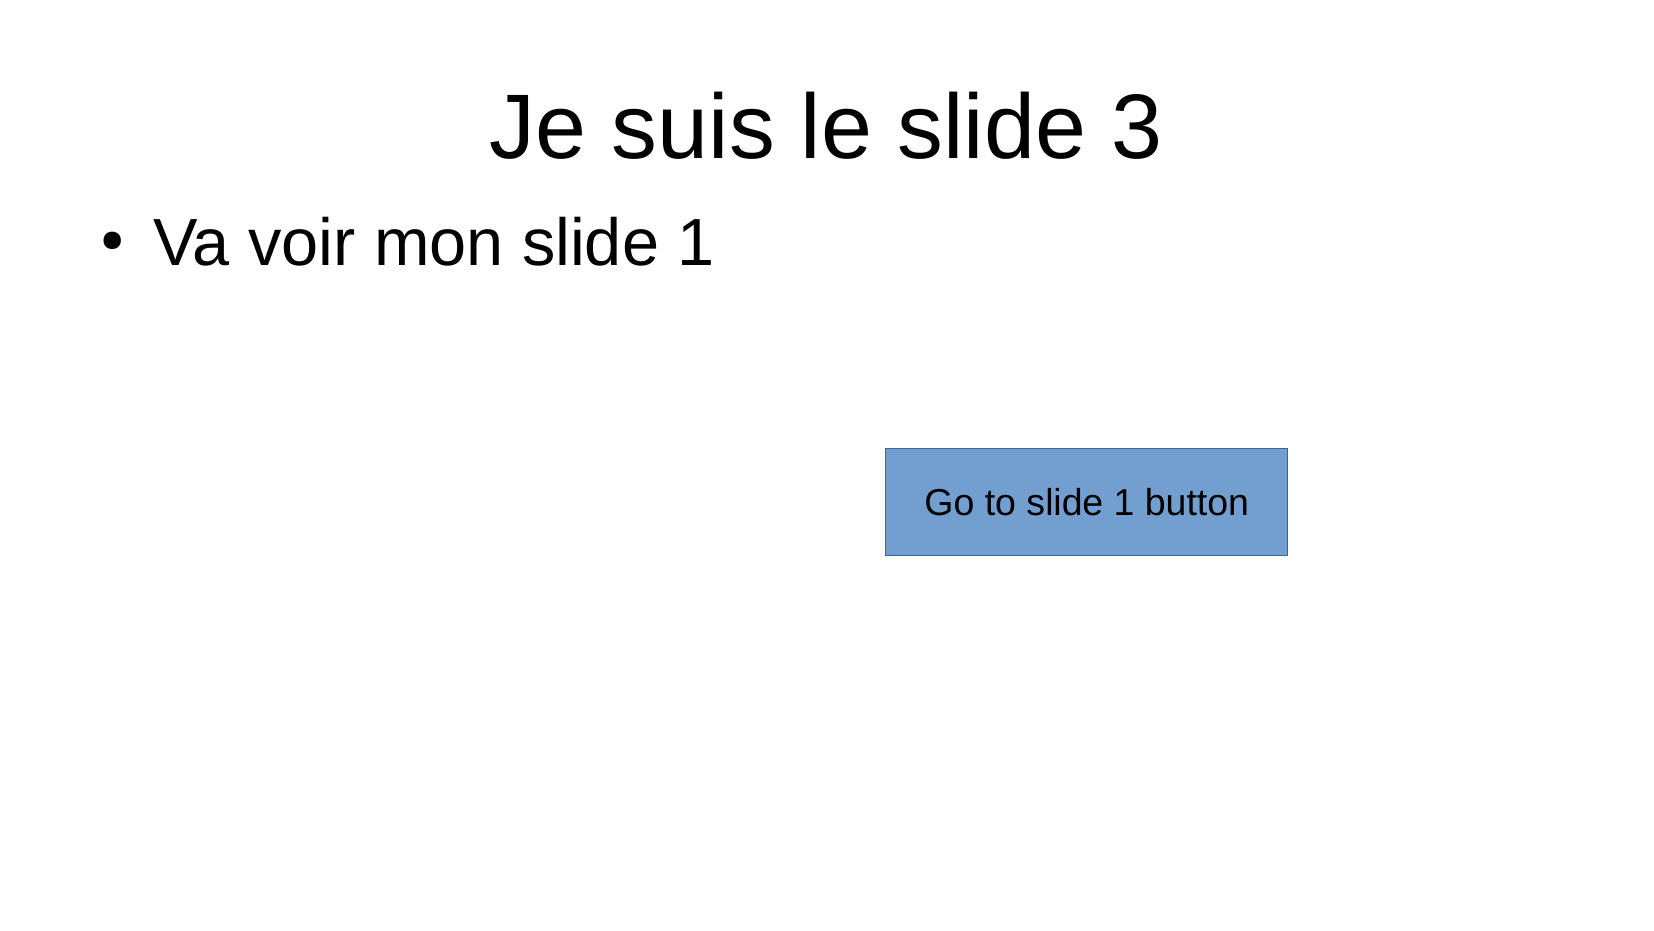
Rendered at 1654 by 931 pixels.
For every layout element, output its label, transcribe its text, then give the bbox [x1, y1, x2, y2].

title Je suis le slide 3 [82, 49, 1571, 204]
text_box Go to slide 1 button [885, 448, 1288, 556]
list Va voir mon slide 1 [82, 204, 1571, 367]
